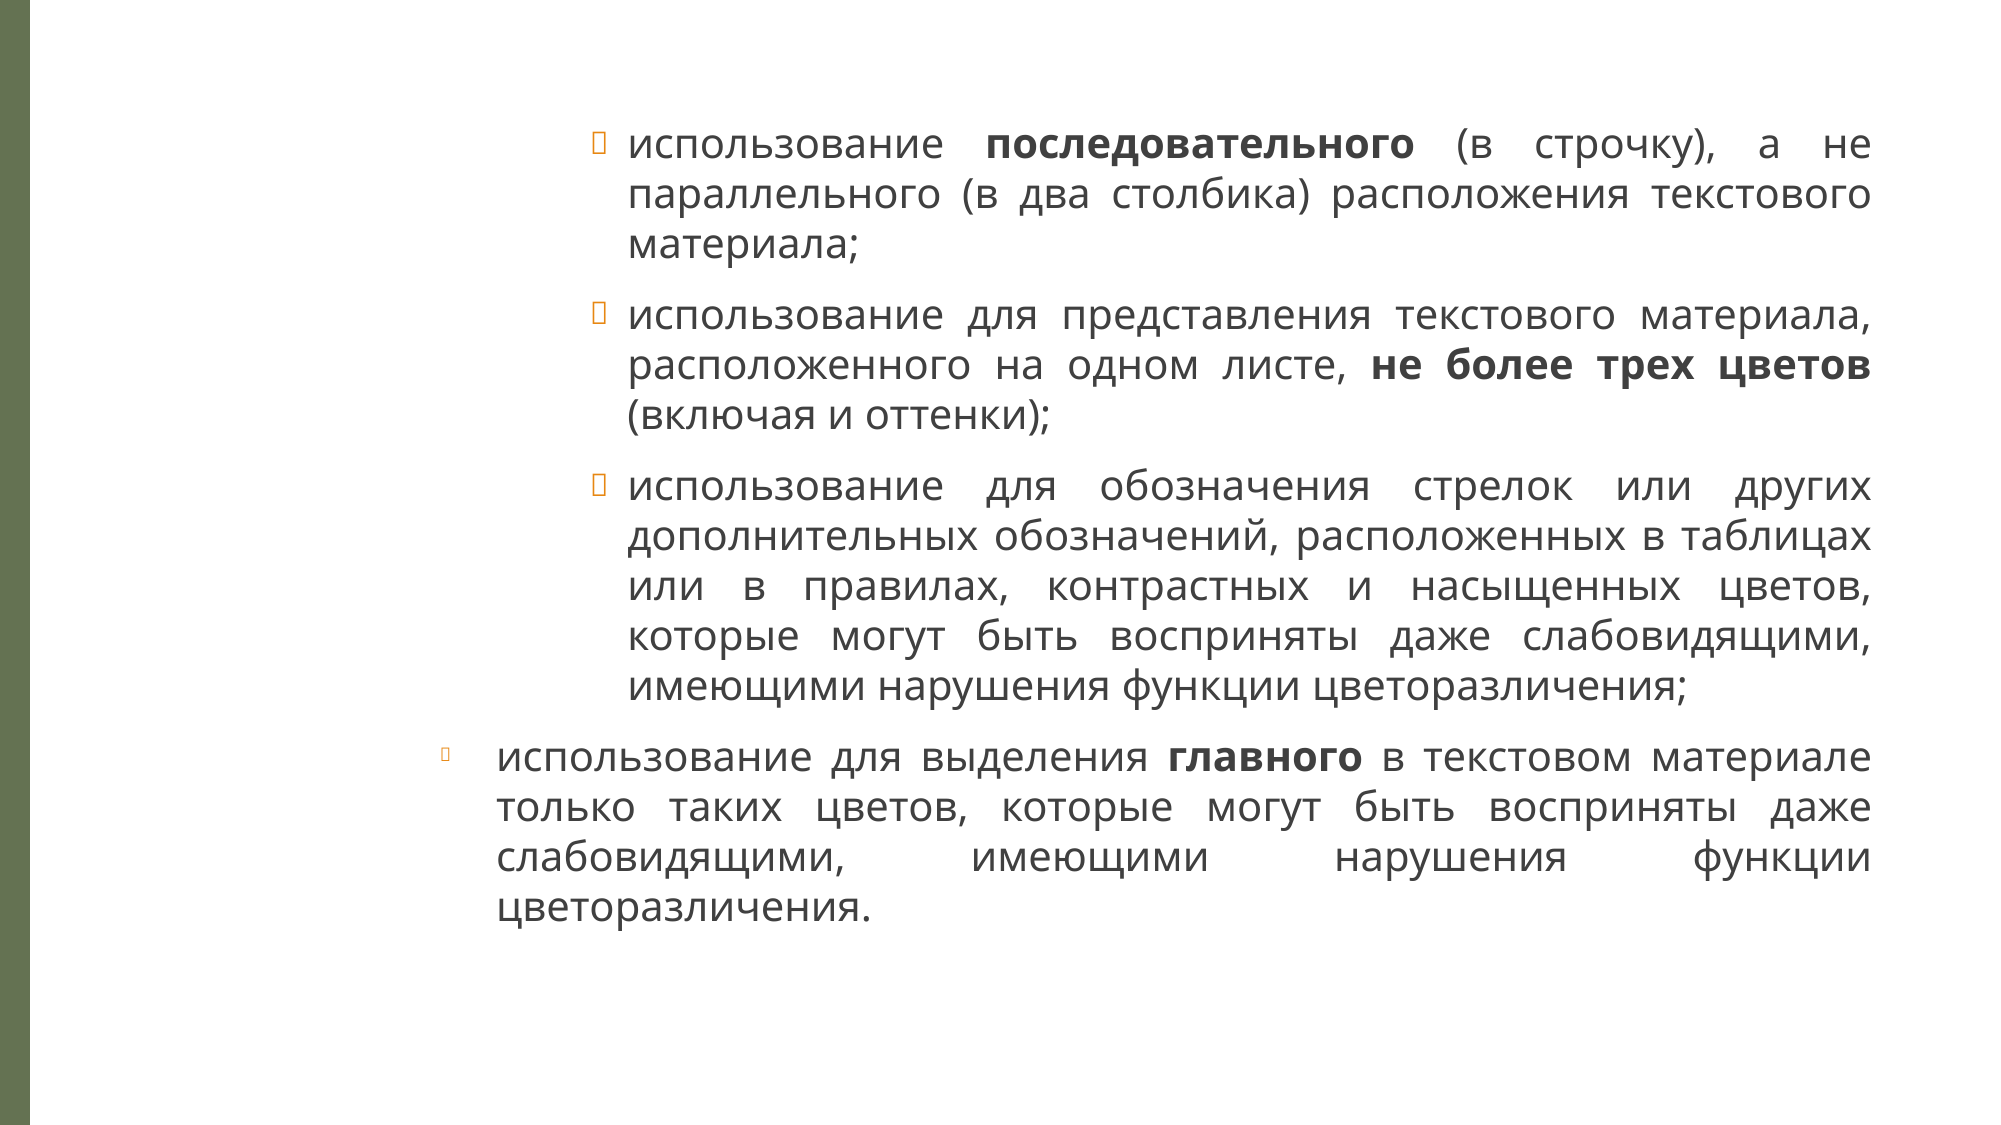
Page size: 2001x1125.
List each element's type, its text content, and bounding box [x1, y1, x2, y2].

list использование последовательного (в строчку), а не параллельного (в два столбика) расположения текстового материала; использование для представления текстового материала, расположенного на одном листе, не более трех цветов (включая и оттенки); использование для обозначения стрелок или других дополнительных обозначений, расположенных в таблицах или в правилах, контрастных и насыщенных цветов, которые могут быть восприняты даже слабовидящими, имеющими нарушения функции цветоразличения; использование для выделения главного в текстовом материале только таких цветов, которые могут быть восприняты даже слабовидящими, имеющими нарушения функции цветоразличения. [424, 101, 1888, 888]
